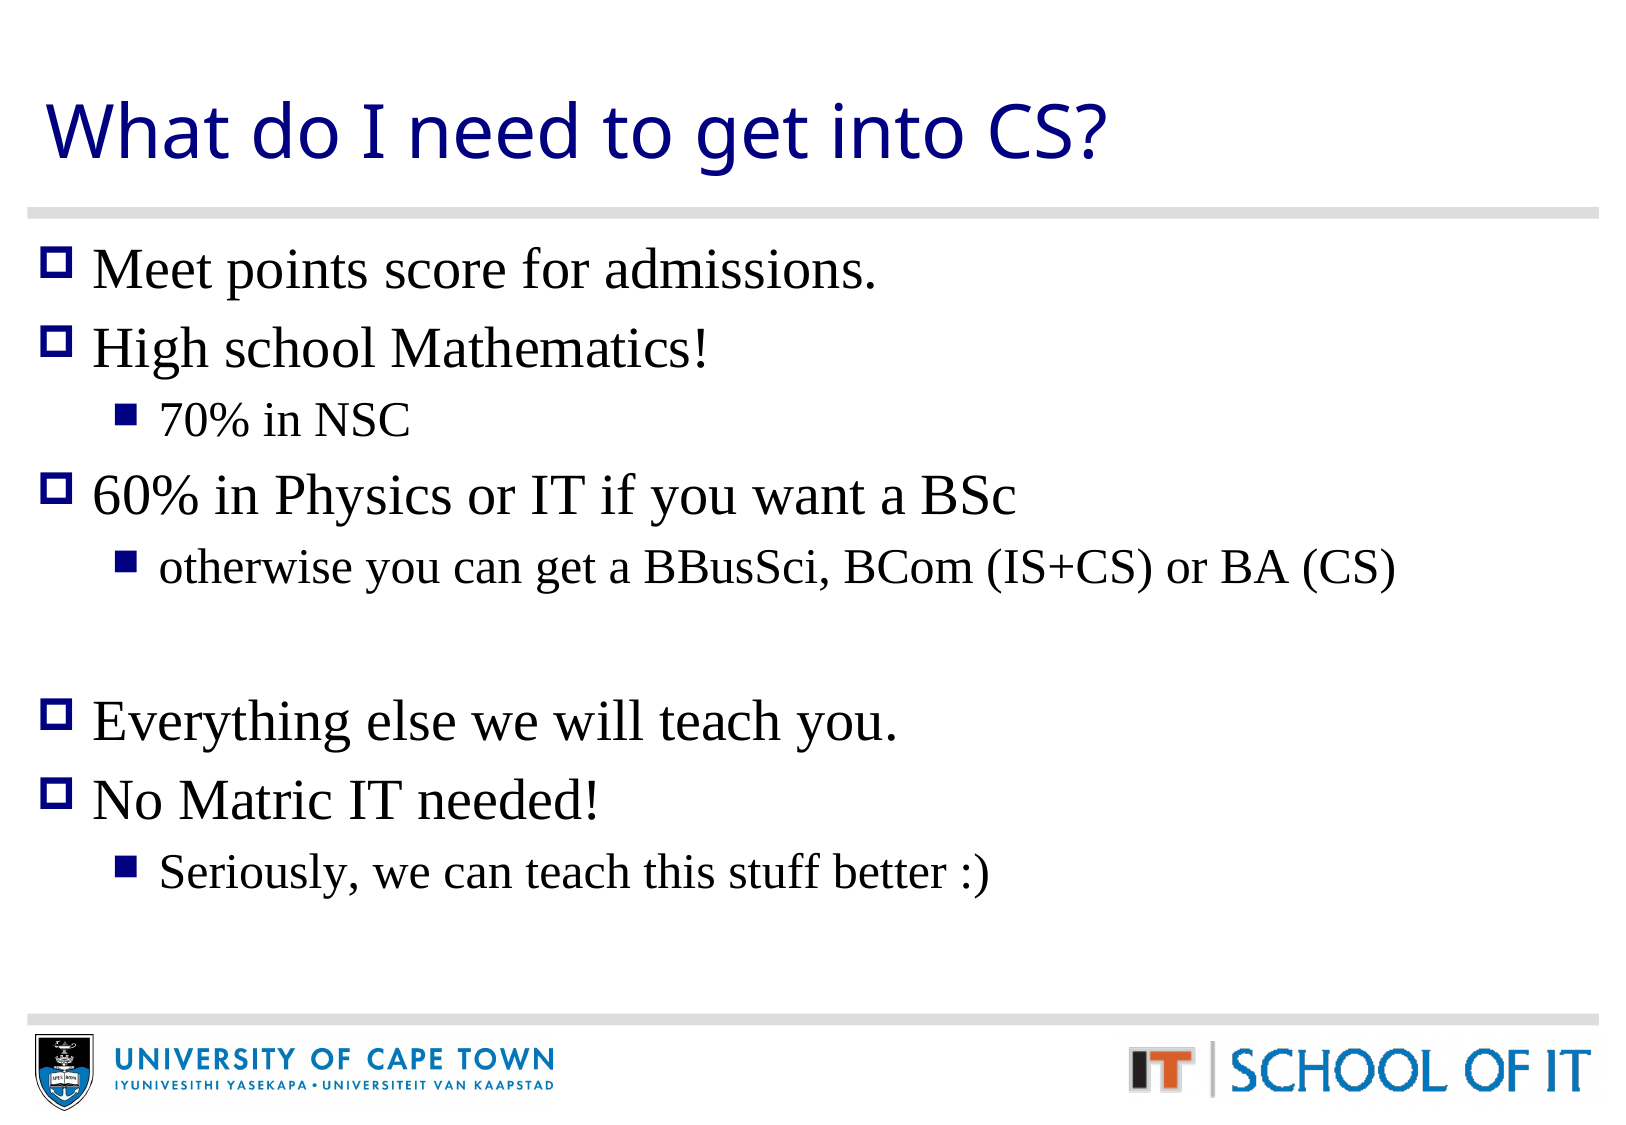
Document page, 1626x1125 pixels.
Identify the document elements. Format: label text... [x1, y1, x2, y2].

picture [1118, 1030, 1606, 1109]
title What do I need to get into CS? [45, 66, 1583, 194]
list Meet points score for admissions. High school Mathematics! 70% in NSC 60% in Physics or IT if you want a BSc otherwise you can get a BBusSci, BCom (IS+CS) or BA (CS) Everything else we will teach you. No Matric IT needed! Seriously, we can teach this stuff better :) [36, 236, 1579, 998]
picture [35, 1034, 553, 1111]
